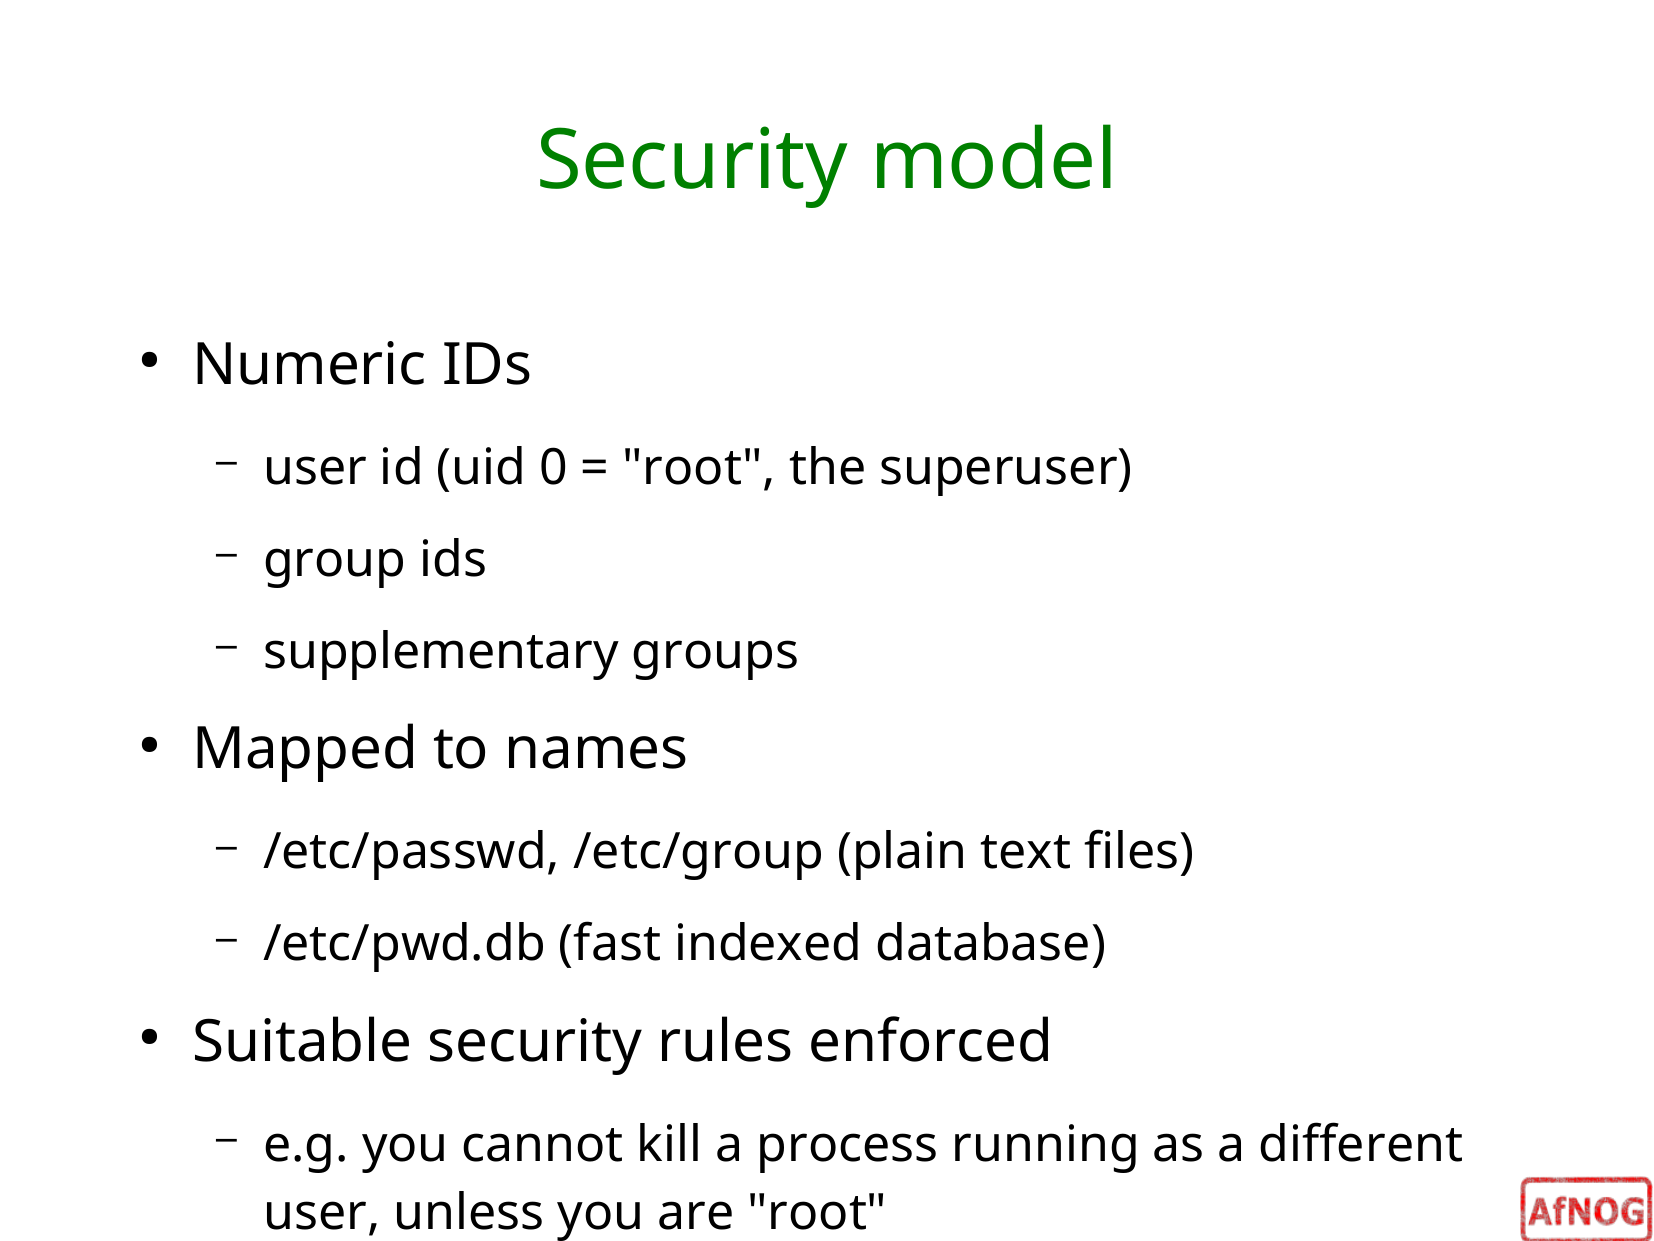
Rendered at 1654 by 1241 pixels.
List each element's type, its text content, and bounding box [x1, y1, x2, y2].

picture [1519, 1175, 1654, 1241]
title Security model [121, 73, 1533, 241]
list Numeric IDs user id (uid 0 = "root", the superuser) group ids supplementary groups Mapped to names /etc/passwd, /etc/group (plain text files) /etc/pwd.db (fast indexed database) Suitable security rules enforced e.g. you cannot kill a process running as a different user, unless you are "root" [121, 322, 1561, 1140]
